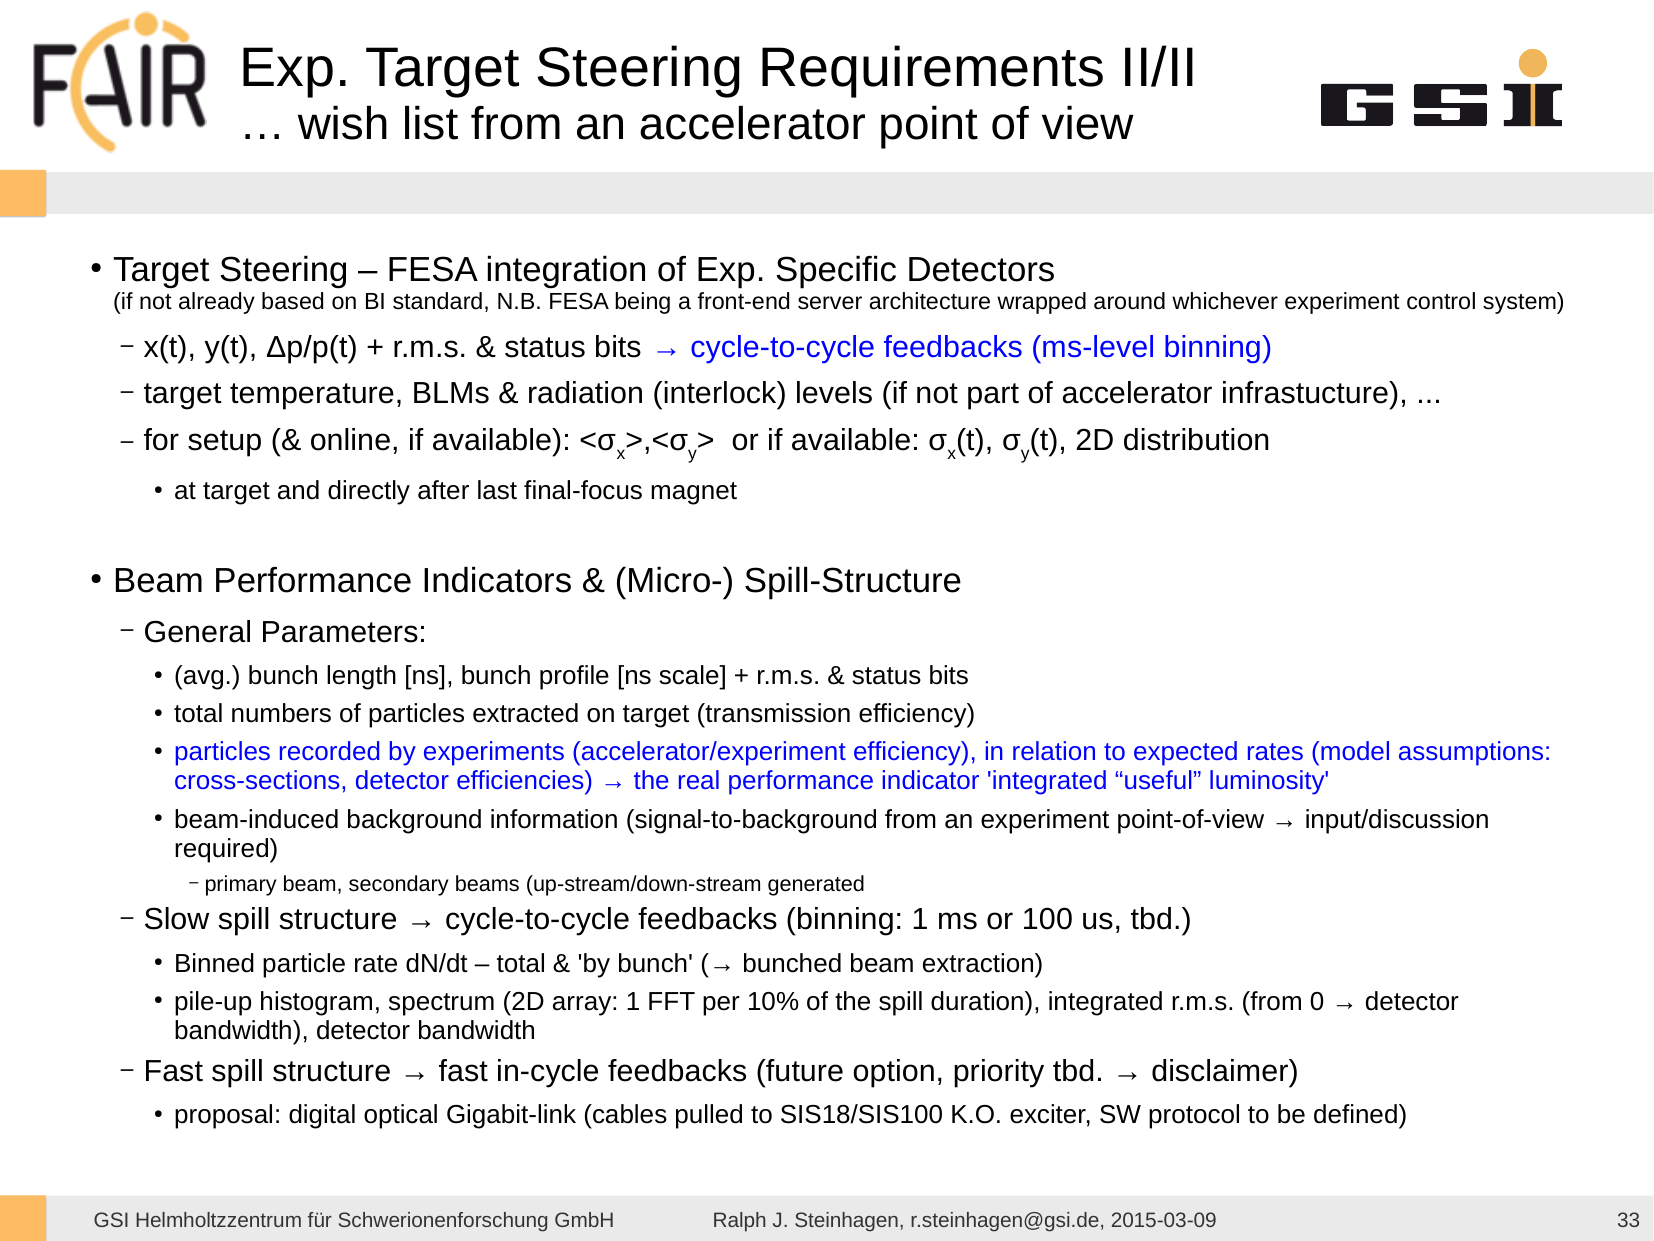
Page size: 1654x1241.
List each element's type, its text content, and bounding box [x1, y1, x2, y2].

picture [33, 10, 207, 155]
list Target Steering – FESA integration of Exp. Specific Detectors (if not already based on BI standard, N.B. FESA being a front-end server architecture wrapped around whichever experiment control system) x(t), y(t), Δp/p(t) + r.m.s. & status bits → cycle-to-cycle feedbacks (ms-level binning) target temperature, BLMs & radiation (interlock) levels (if not part of accelerator infrastucture), ... for setup (& online, if available): <σx>,<σy> or if available: σx(t), σy(t), 2D distribution at target and directly after last final-focus magnet Beam Performance Indicators & (Micro-) Spill-Structure General Parameters: (avg.) bunch length [ns], bunch profile [ns scale] + r.m.s. & status bits total numbers of particles extracted on target (transmission efficiency) particles recorded by experiments (accelerator/experiment efficiency), in relation to expected rates (model assumptions: cross-sections, detector efficiencies) → the real performance indicator 'integrated “useful” luminosity' beam-induced background information (signal-to-background from an experiment point-of-view → input/discussion required) primary beam, secondary beams (up-stream/down-stream generated Slow spill structure → cycle-to-cycle feedbacks (binning: 1 ms or 100 us, tbd.) Binned particle rate dN/dt – total & 'by bunch' (→ bunched beam extraction) pile-up histogram, spectrum (2D array: 1 FFT per 10% of the spill duration), integrated r.m.s. (from 0 → detector bandwidth), detector bandwidth Fast spill structure → fast in-cycle feedbacks (future option, priority tbd. → disclaimer) proposal: digital optical Gigabit-link (cables pulled to SIS18/SIS100 K.O. exciter, SW protocol to be defined) [82, 249, 1571, 1158]
picture [1319, 46, 1564, 129]
title Exp. Target Steering Requirements II/II … wish list from an accelerator point of view [239, 23, 1223, 162]
